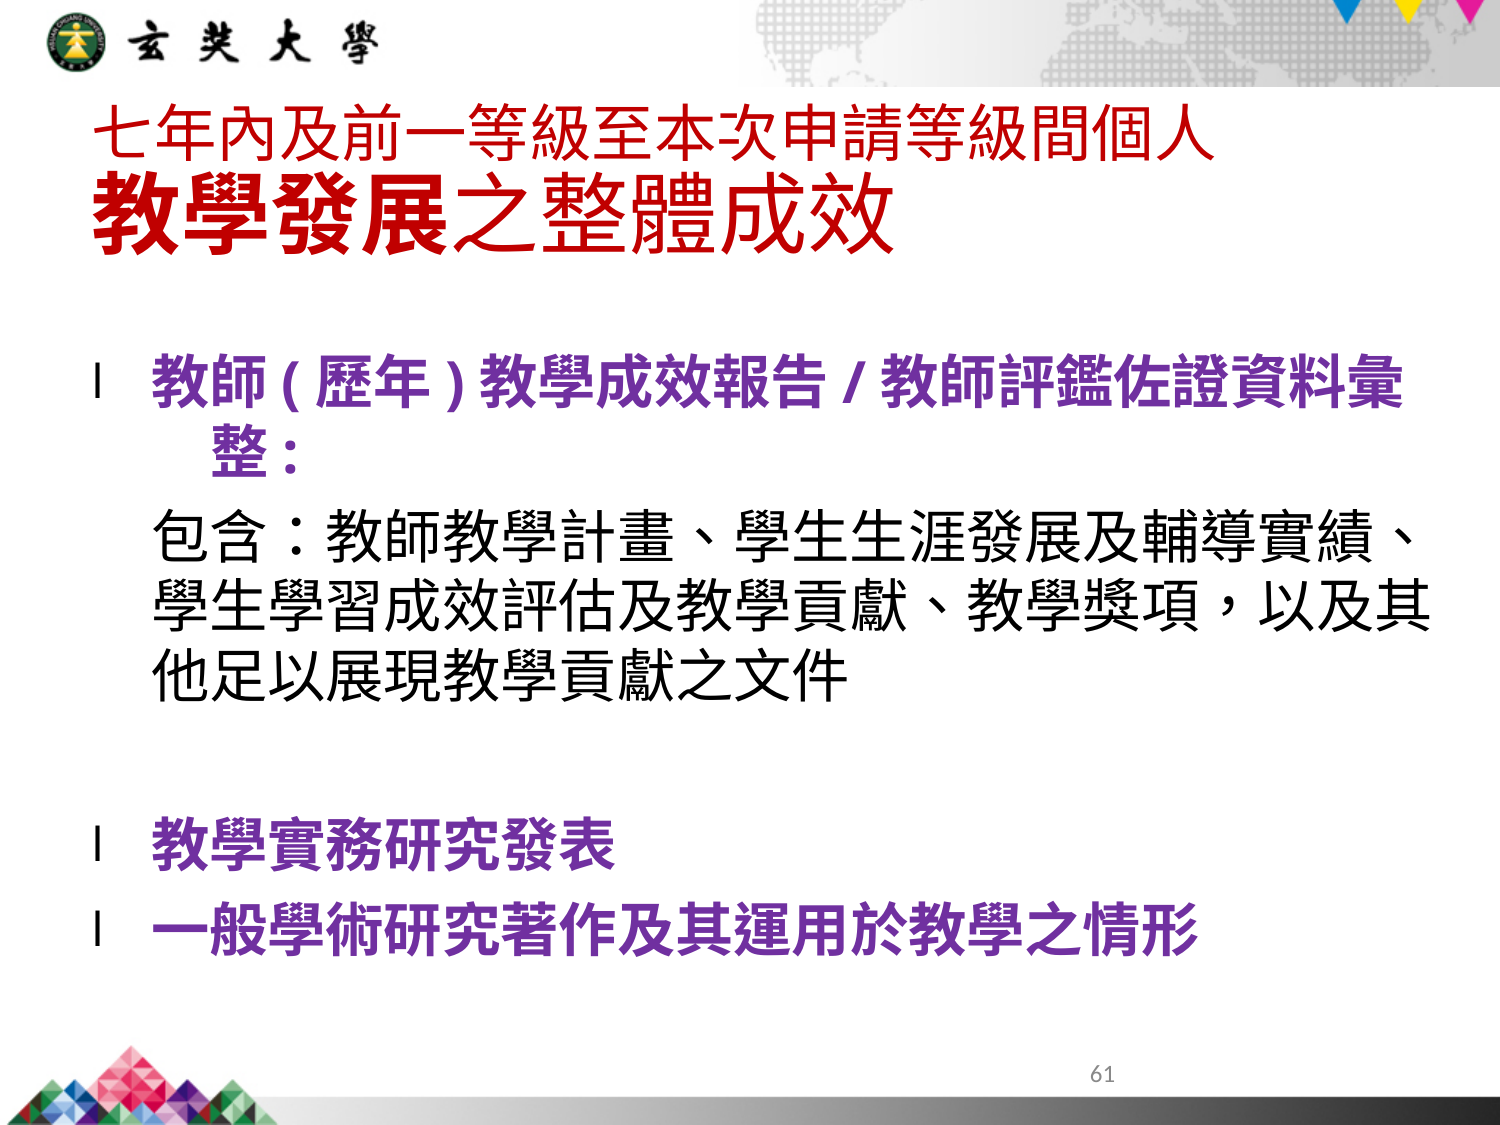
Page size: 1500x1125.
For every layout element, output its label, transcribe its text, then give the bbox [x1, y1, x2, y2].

text_box 教師(歷年)教學成效報告/教師評鑑佐證資料彙整: 包含：教師教學計畫、學生生涯發展及輔導實績、學生學習成效評估及教學貢獻、教學獎項，以及其他足以展現教學貢獻之文件 教學實務研究發表 一般學術研究著作及其運用於教學之情形 [76, 338, 1471, 1000]
text_box 61 [1074, 1042, 1426, 1103]
text_box 七年內及前一等級至本次申請等級間個人 教學發展之整體成效 [76, 90, 1427, 279]
